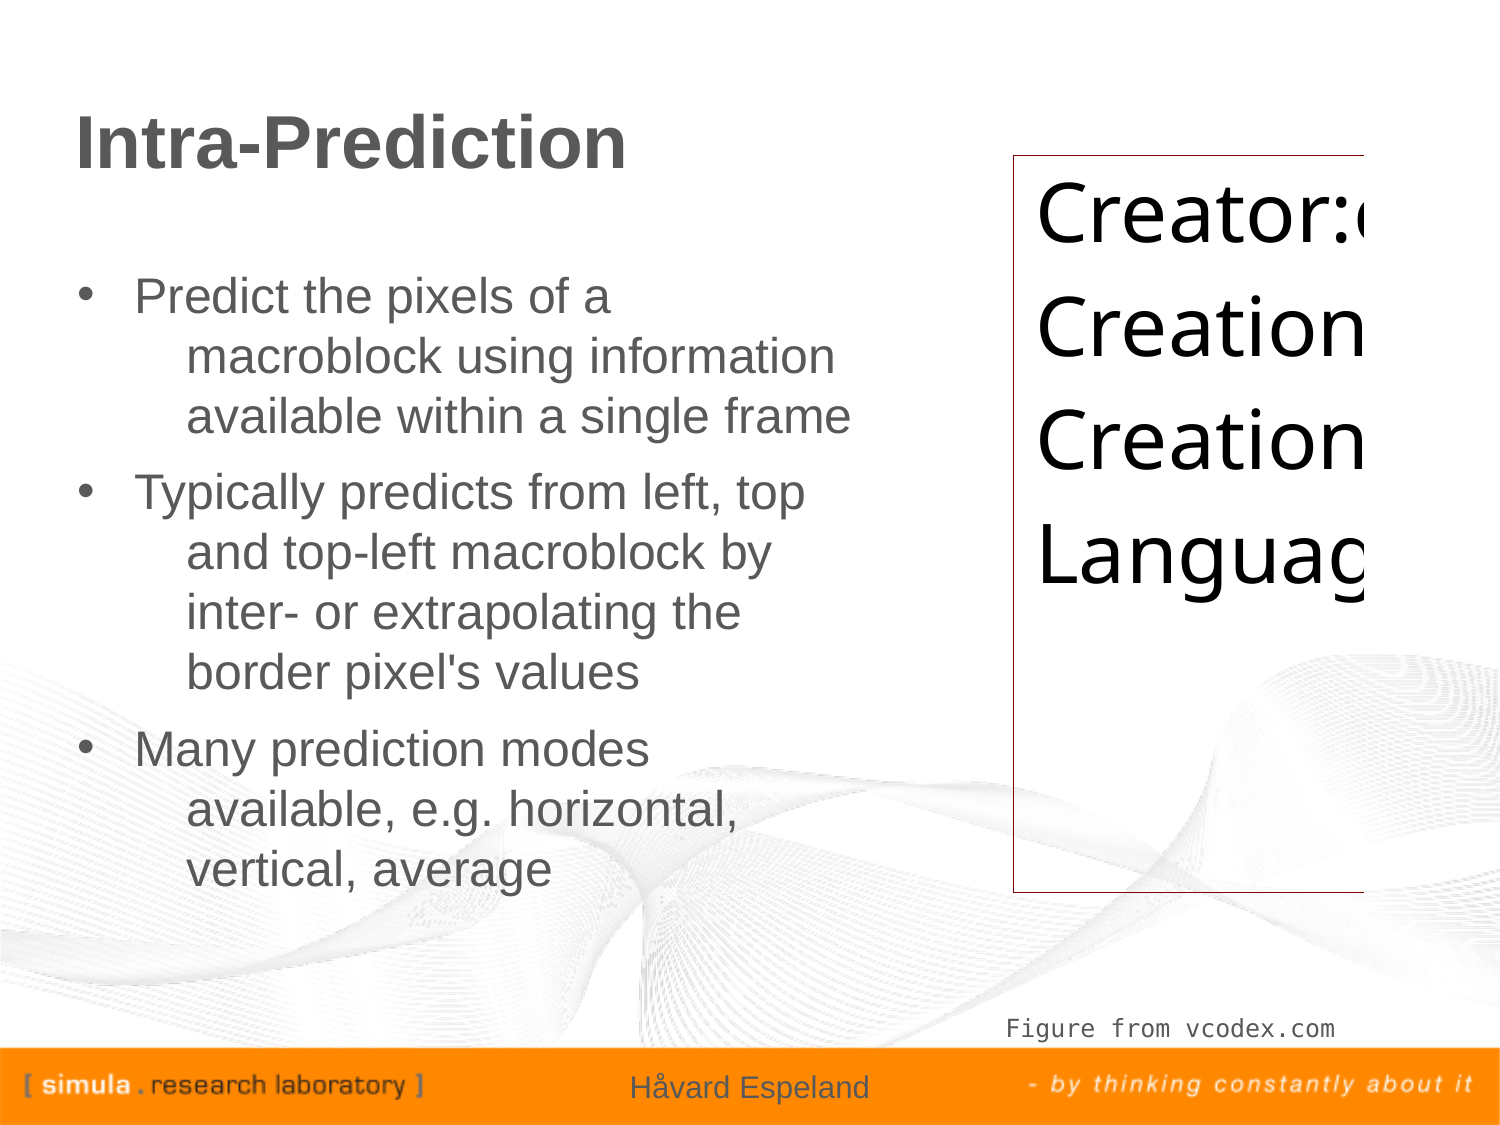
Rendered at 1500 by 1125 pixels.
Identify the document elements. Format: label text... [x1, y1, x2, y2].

list Predict the pixels of a macroblock using information available within a single frame Typically predicts from left, top and top-left macroblock by inter- or extrapolating the border pixel's values Many prediction modes available, e.g. horizontal, vertical, average [75, 263, 863, 1006]
picture [0, 149, 1500, 1125]
title Intra-Prediction [75, 44, 1425, 233]
text_box Figure from vcodex.com [990, 1005, 1388, 1051]
